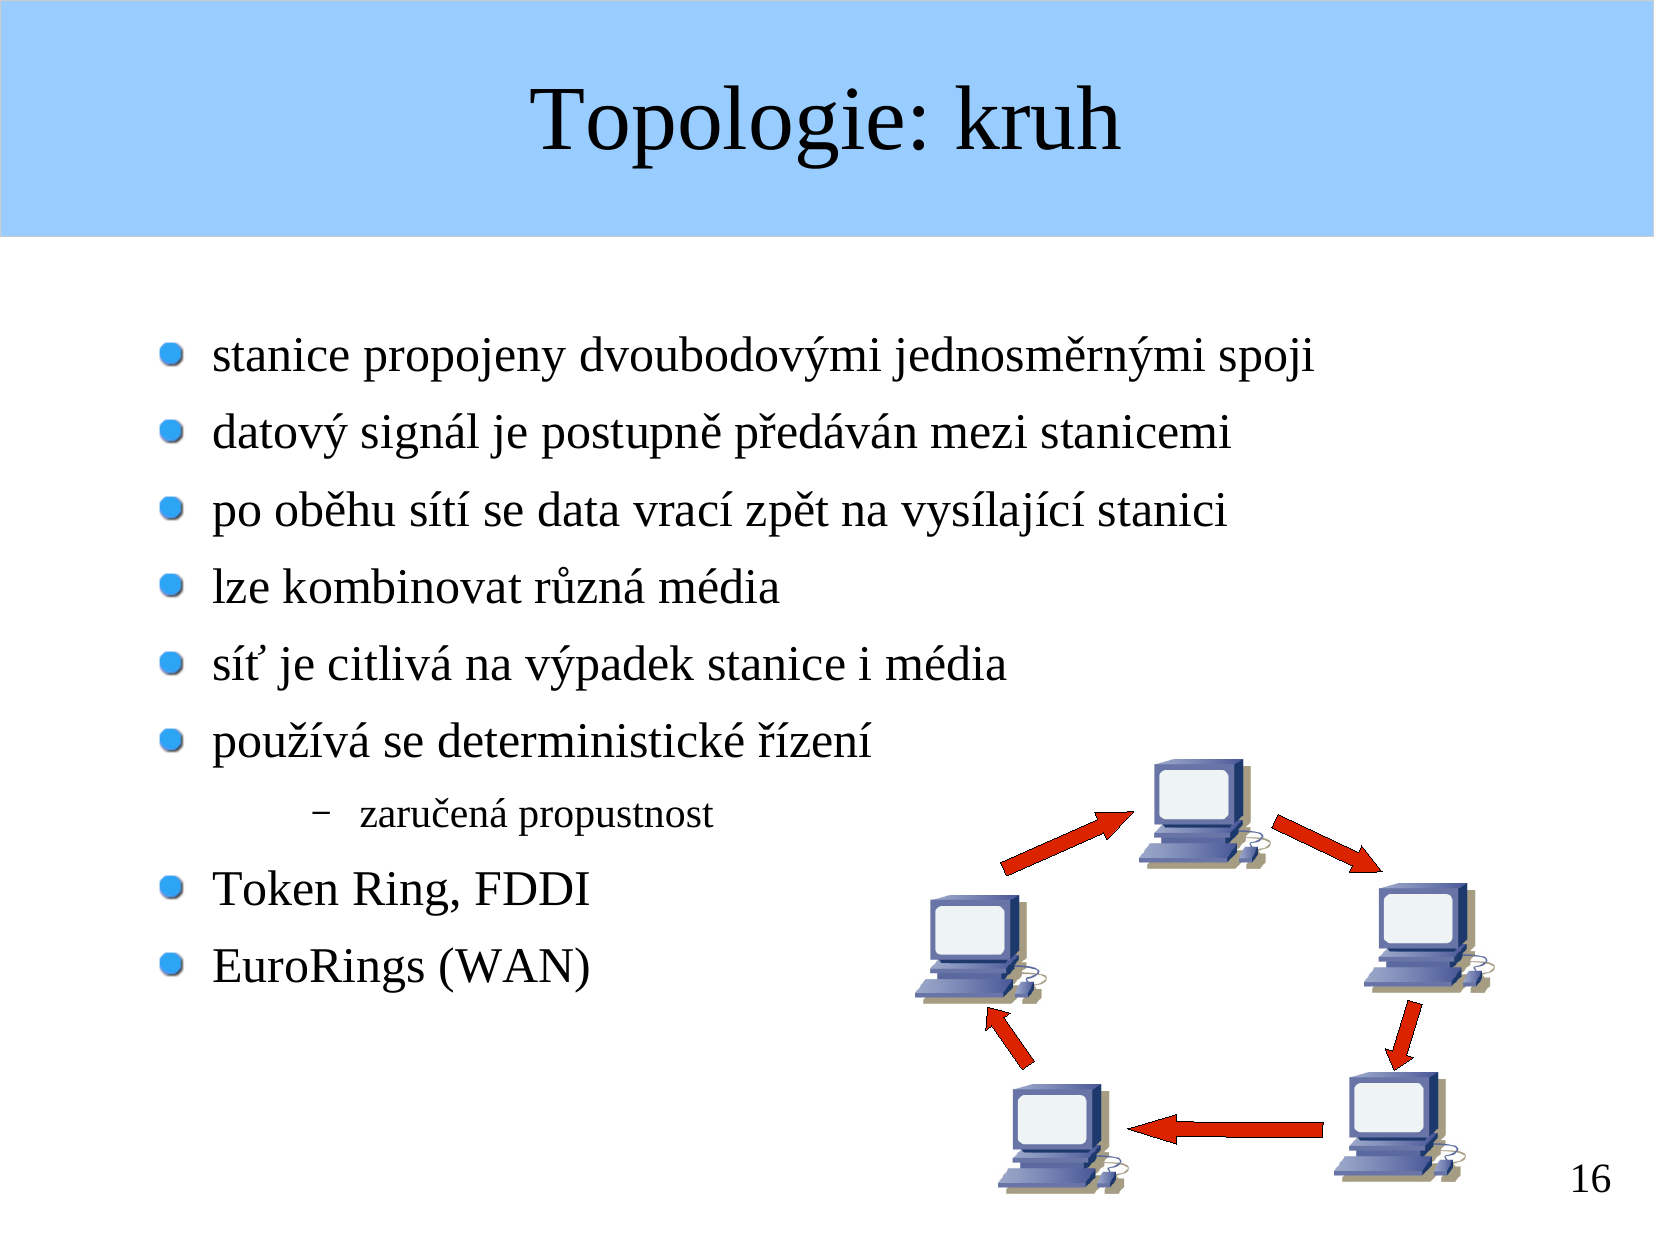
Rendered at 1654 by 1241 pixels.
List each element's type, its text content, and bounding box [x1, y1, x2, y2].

text_box [1385, 1000, 1423, 1071]
picture [1139, 759, 1271, 869]
text_box [1000, 811, 1134, 876]
list stanice propojeny dvoubodovými jednosměrnými spoji datový signál je postupně předáván mezi stanicemi po oběhu sítí se data vrací zpět na vysílající stanici lze kombinovat různá média síť je citlivá na výpadek stanice i média používá se deterministické řízení zaručená propustnost Token Ring, FDDI EuroRings (WAN) [123, 327, 1536, 1211]
picture [1334, 1072, 1466, 1182]
picture [1364, 883, 1495, 993]
text_box [985, 1007, 1035, 1070]
title Topologie: kruh [0, 0, 1654, 237]
text_box [1127, 1114, 1324, 1145]
picture [998, 1084, 1129, 1194]
picture [915, 895, 1047, 1004]
text_box [1271, 814, 1383, 873]
